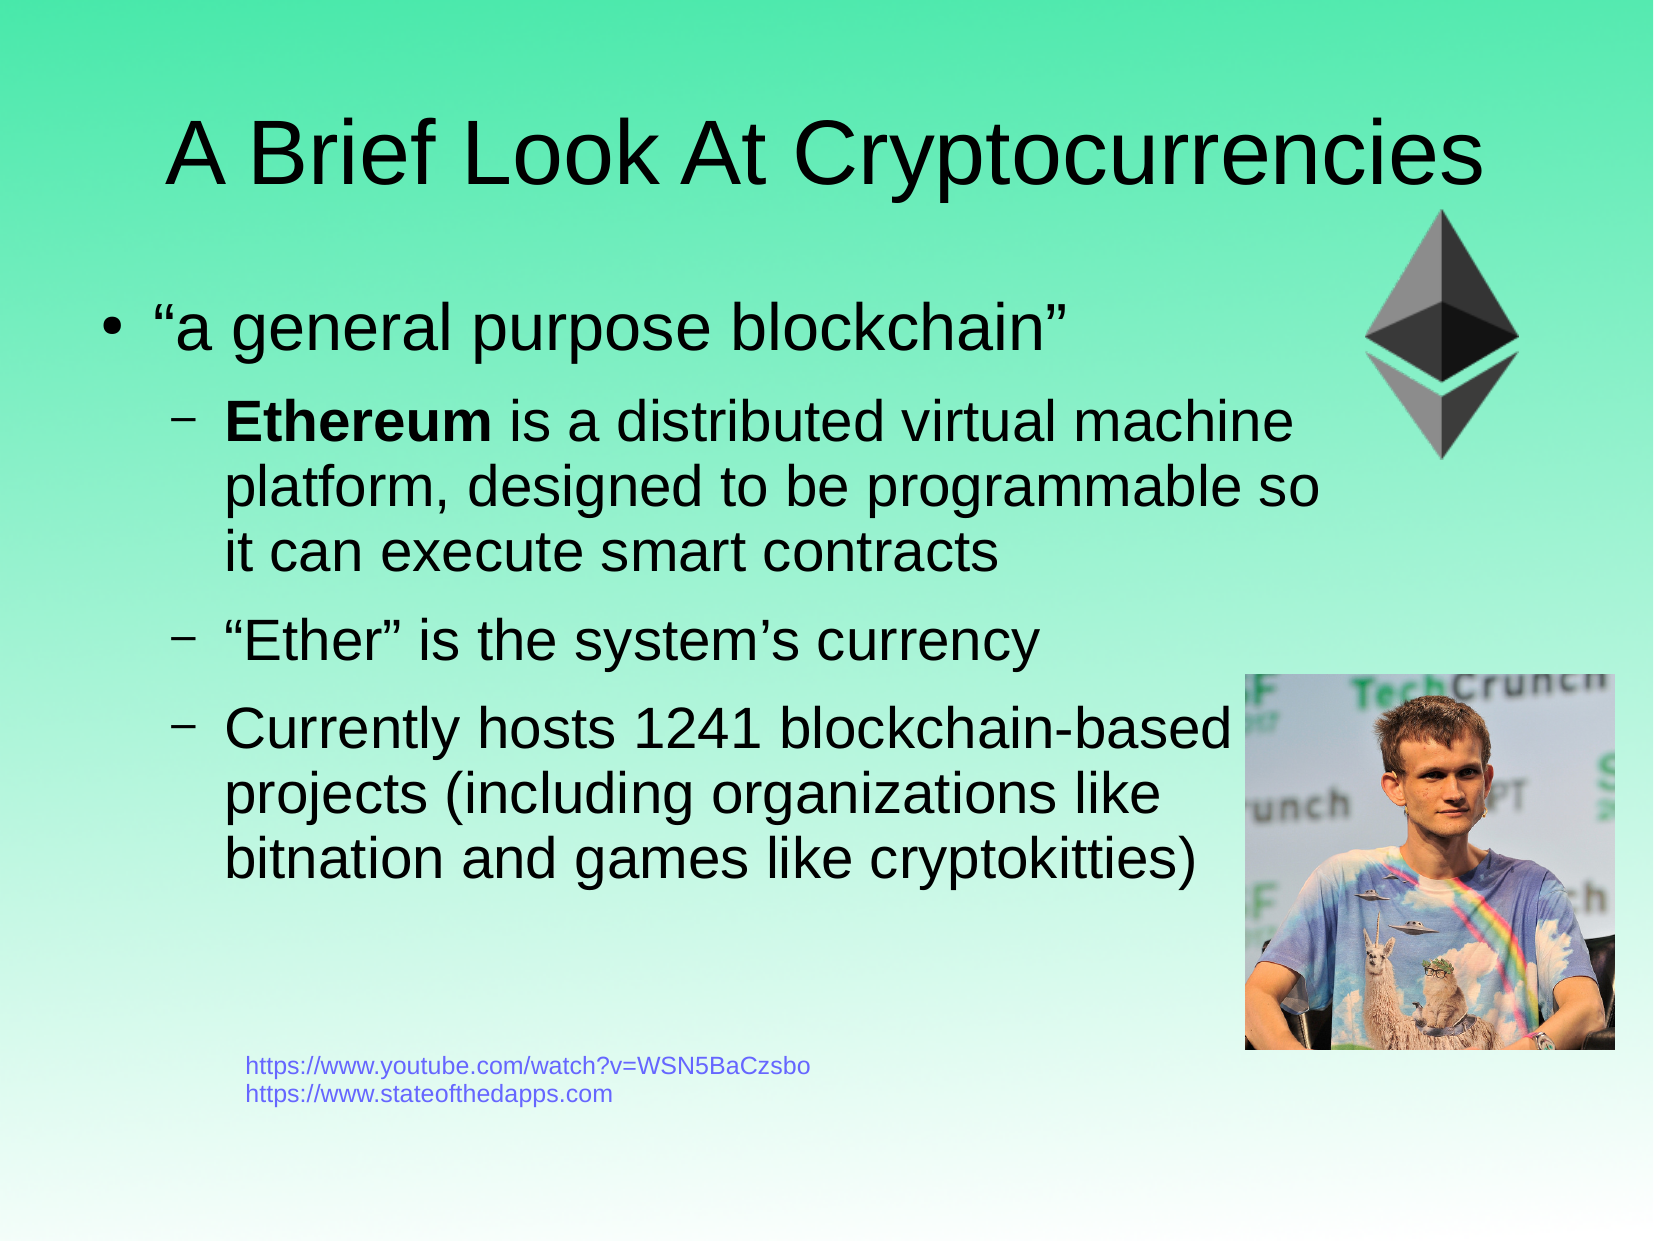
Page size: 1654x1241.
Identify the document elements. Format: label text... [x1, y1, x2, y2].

title A Brief Look At Cryptocurrencies [82, 49, 1571, 257]
text_box https://www.youtube.com/watch?v=WSN5BaCzsbo https://www.stateofthedapps.com [230, 1044, 846, 1144]
picture [0, 0, 1654, 1241]
list “a general purpose blockchain” Ethereum is a distributed virtual machine platform, designed to be programmable so it can execute smart contracts “Ether” is the system’s currency Currently hosts 1241 blockchain-based projects (including organizations like bitnation and games like cryptokitties) [82, 290, 1366, 1010]
